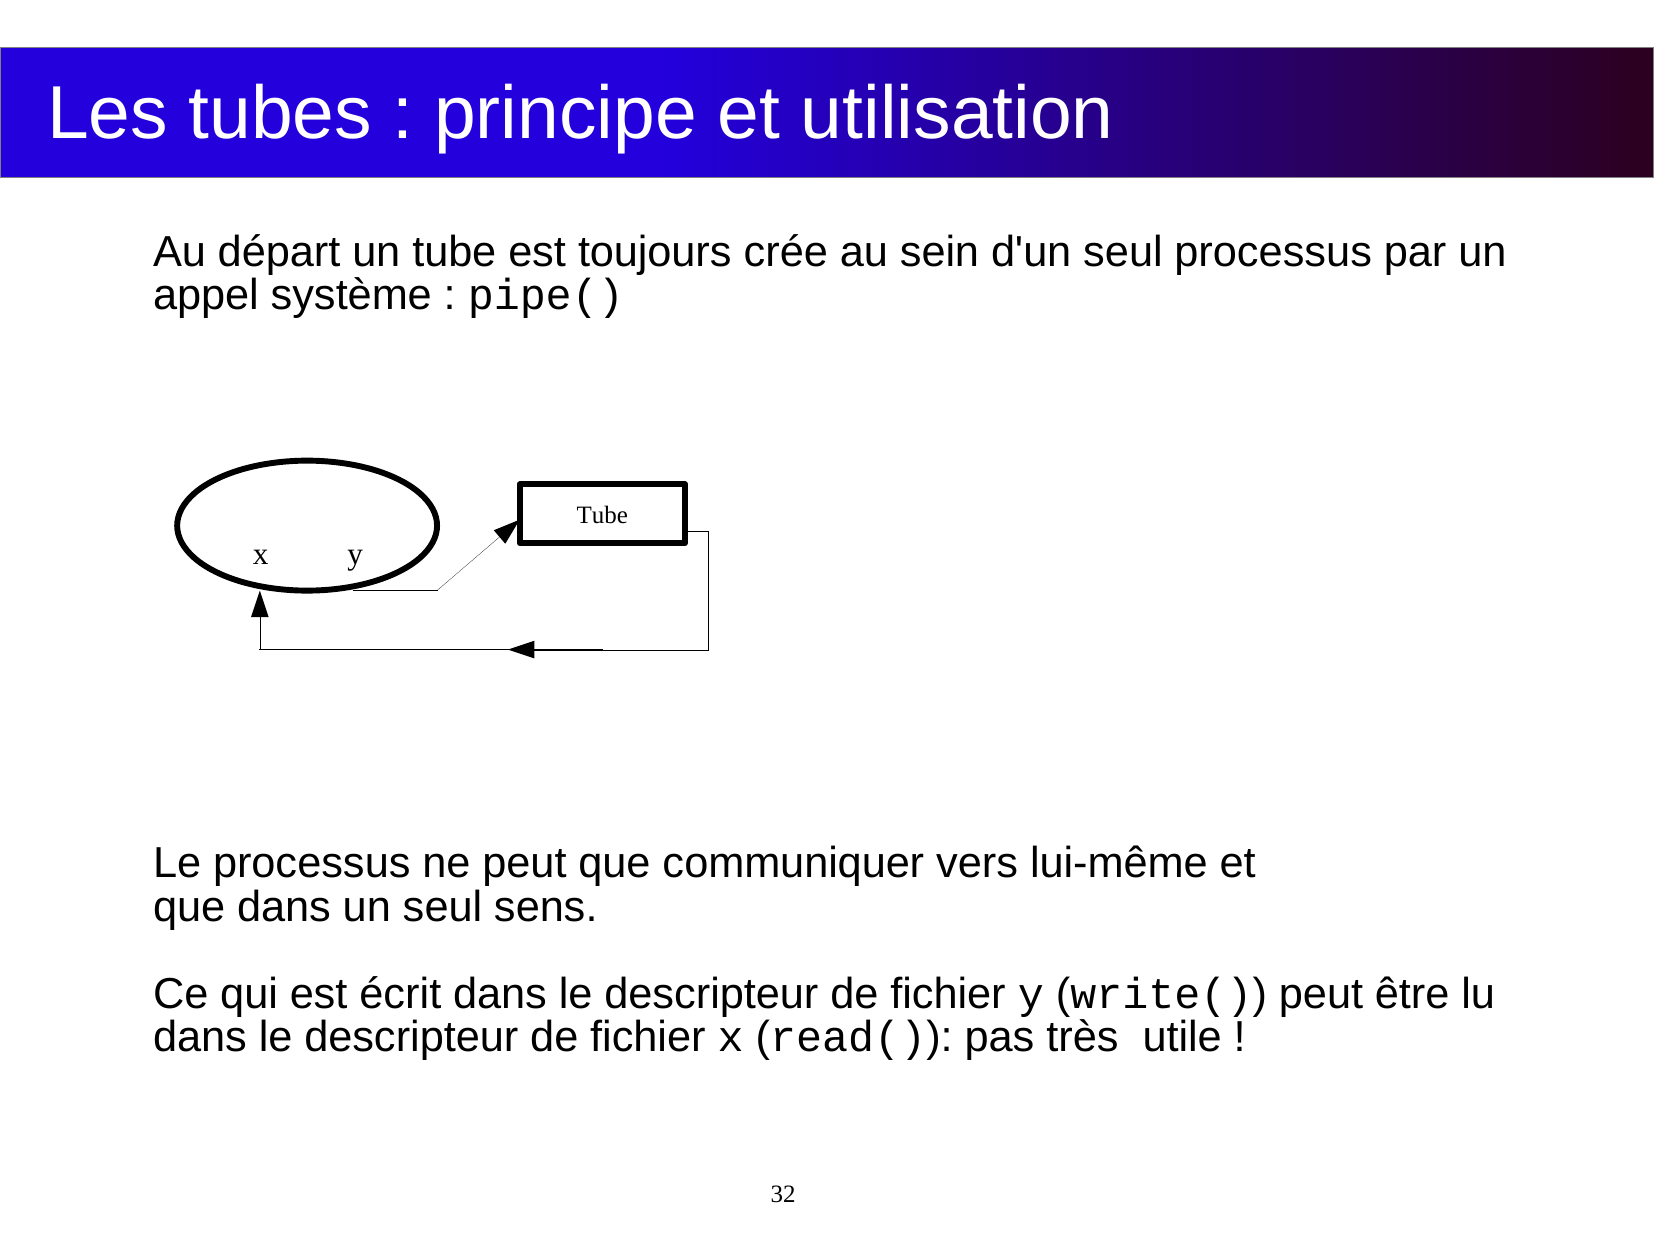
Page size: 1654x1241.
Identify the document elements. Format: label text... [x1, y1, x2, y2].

text_box x [238, 526, 284, 579]
text_box y [332, 526, 378, 579]
list Au départ un tube est toujours crée au sein d'un seul processus par un appel système : pipe() Le processus ne peut que communiquer vers lui-même et que dans un seul sens. Ce qui est écrit dans le descripteur de fichier y (write()) peut être lu dans le descripteur de fichier x (read()): pas très utile ! [116, 231, 1528, 1063]
text_box [177, 460, 438, 591]
title Les tubes : principe et utilisation [47, 6, 1477, 225]
text_box Tube [519, 484, 686, 544]
